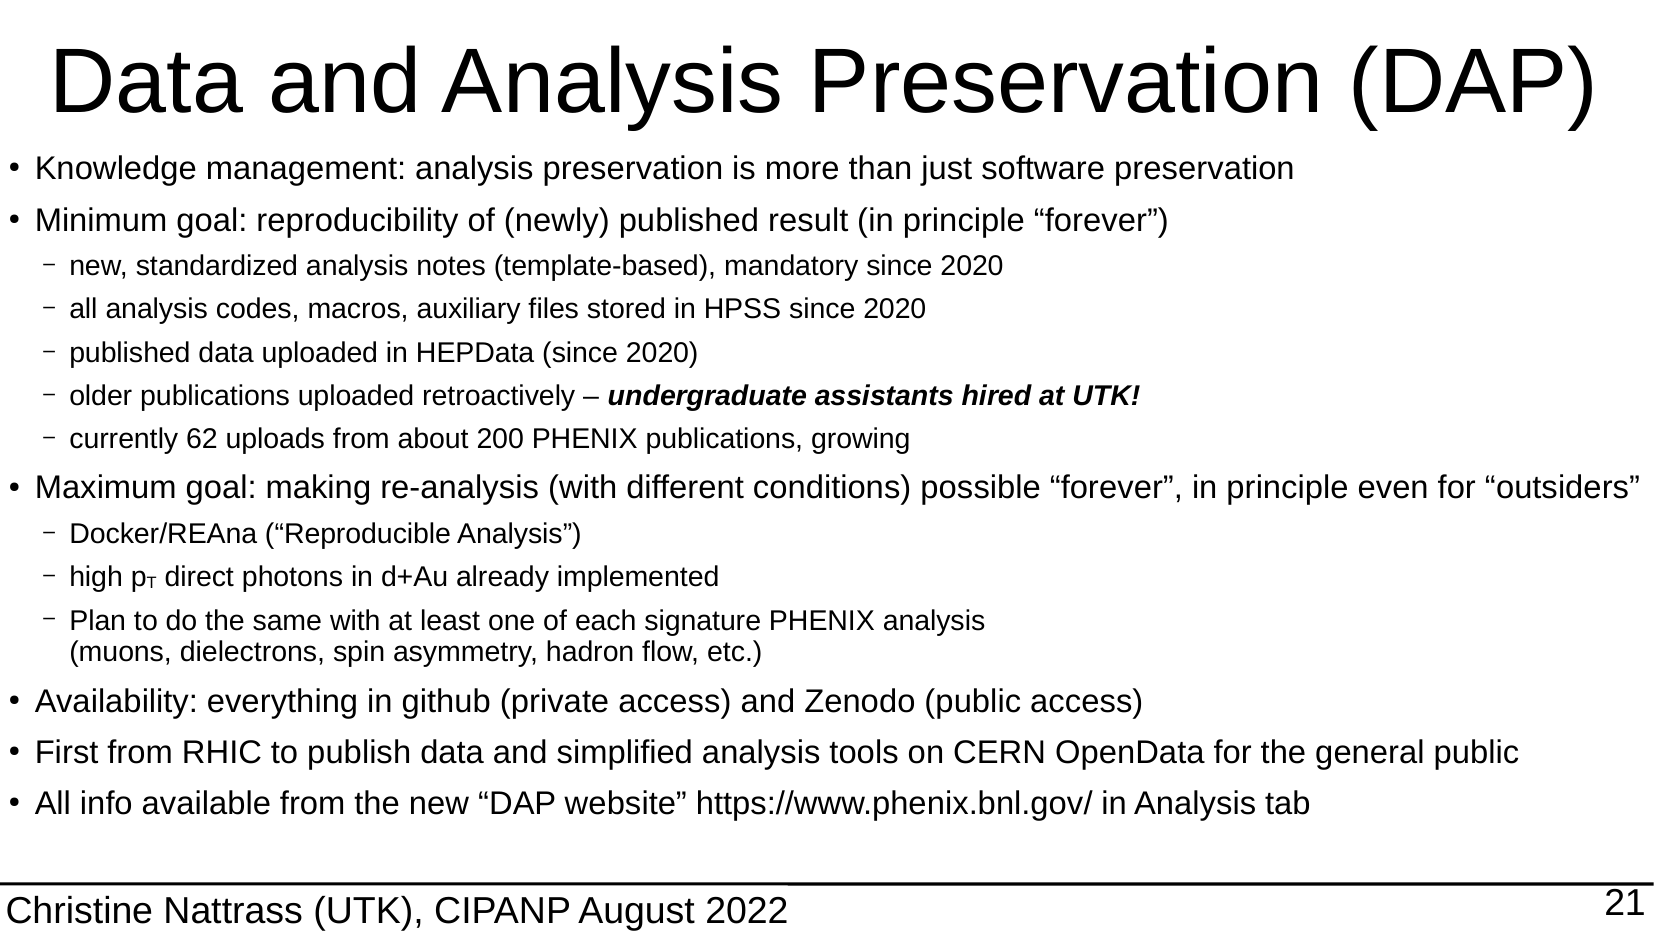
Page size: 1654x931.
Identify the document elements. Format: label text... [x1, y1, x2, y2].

title Data and Analysis Preservation (DAP) [0, 12, 1651, 150]
list Knowledge management: analysis preservation is more than just software preservation Minimum goal: reproducibility of (newly) published result (in principle “forever”) new, standardized analysis notes (template-based), mandatory since 2020 all analysis codes, macros, auxiliary files stored in HPSS since 2020 published data uploaded in HEPData (since 2020) older publications uploaded retroactively – undergraduate assistants hired at UTK! currently 62 uploads from about 200 PHENIX publications, growing Maximum goal: making re-analysis (with different conditions) possible “forever”, in principle even for “outsiders” Docker/REAna (“Reproducible Analysis”) high pT direct photons in d+Au already implemented Plan to do the same with at least one of each signature PHENIX analysis (muons, dielectrons, spin asymmetry, hadron flow, etc.) Availability: everything in github (private access) and Zenodo (public access) First from RHIC to publish data and simplified analysis tools on CERN OpenData for the general public All info available from the new “DAP website” https://www.phenix.bnl.gov/ in Analysis tab [0, 150, 1654, 863]
